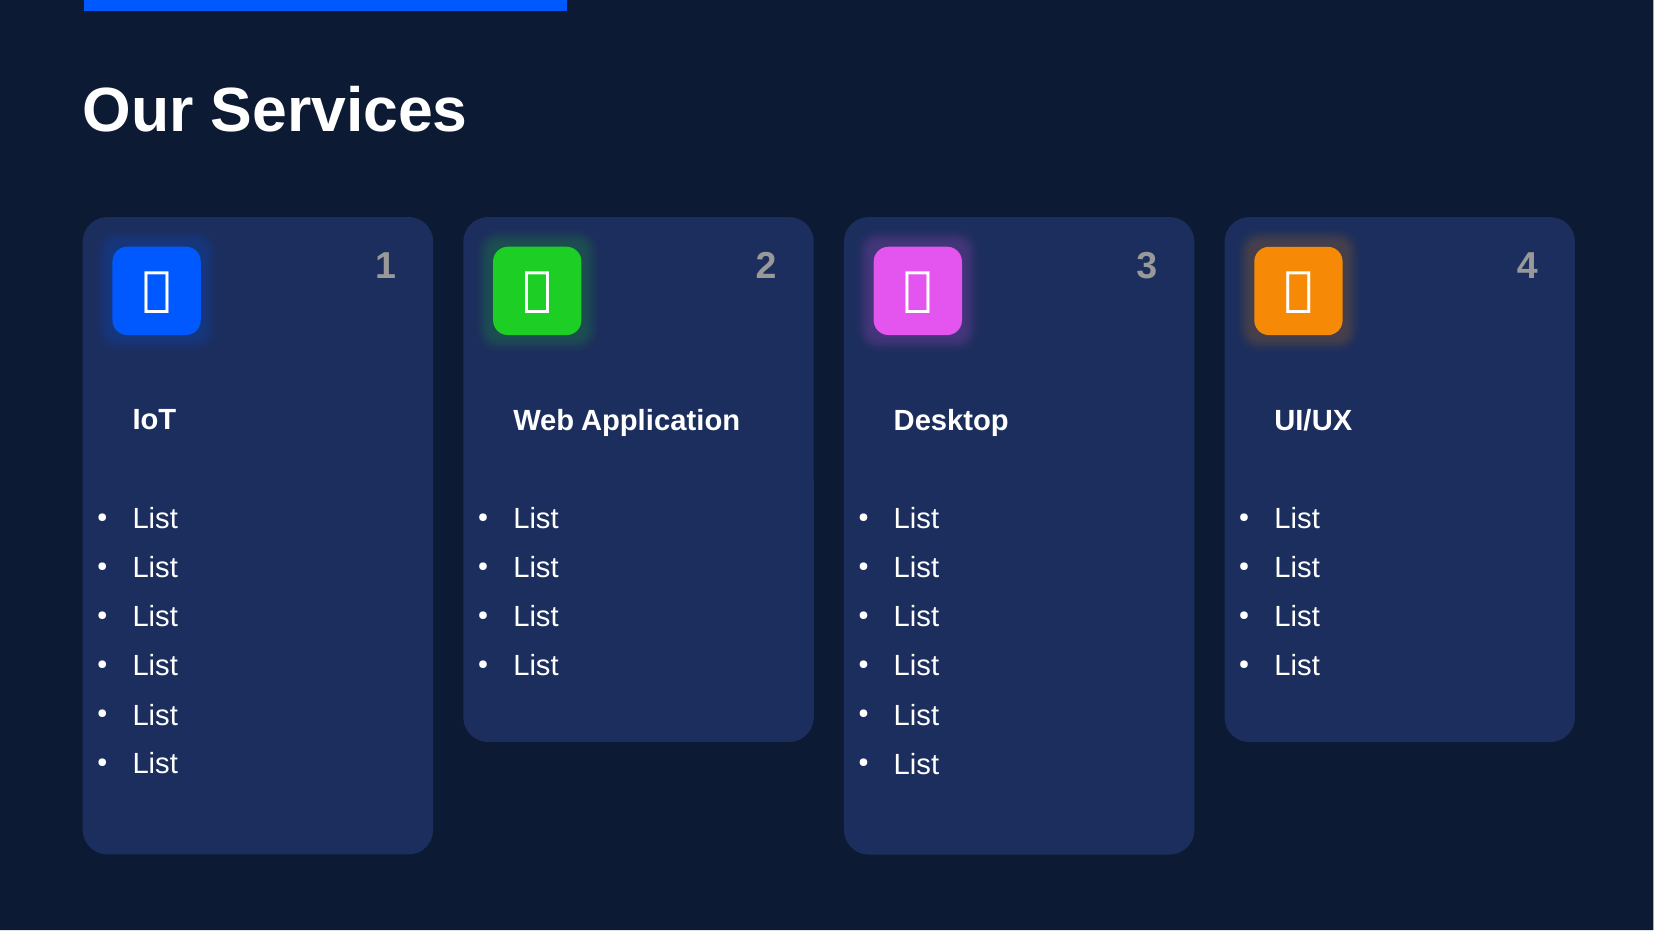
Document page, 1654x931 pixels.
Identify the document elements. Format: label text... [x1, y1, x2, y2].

text_box [843, 217, 1195, 855]
text_box [463, 217, 814, 742]
text_box 4 [1462, 230, 1557, 301]
text_box Desktop List List List List List List [858, 387, 1178, 781]
text_box  [1254, 246, 1343, 336]
text_box 3 [1082, 230, 1176, 301]
text_box 2 [701, 230, 795, 301]
text_box  [873, 246, 963, 336]
title Our Services [82, 75, 1569, 188]
text_box Web Application List List List List [477, 387, 797, 683]
text_box UI/UX List List List List [1239, 387, 1558, 683]
text_box 1 [321, 230, 415, 301]
text_box  [493, 246, 582, 336]
text_box  [112, 246, 201, 336]
text_box IoT List List List List List List [97, 387, 417, 781]
text_box [1224, 217, 1576, 743]
text_box [82, 217, 434, 855]
